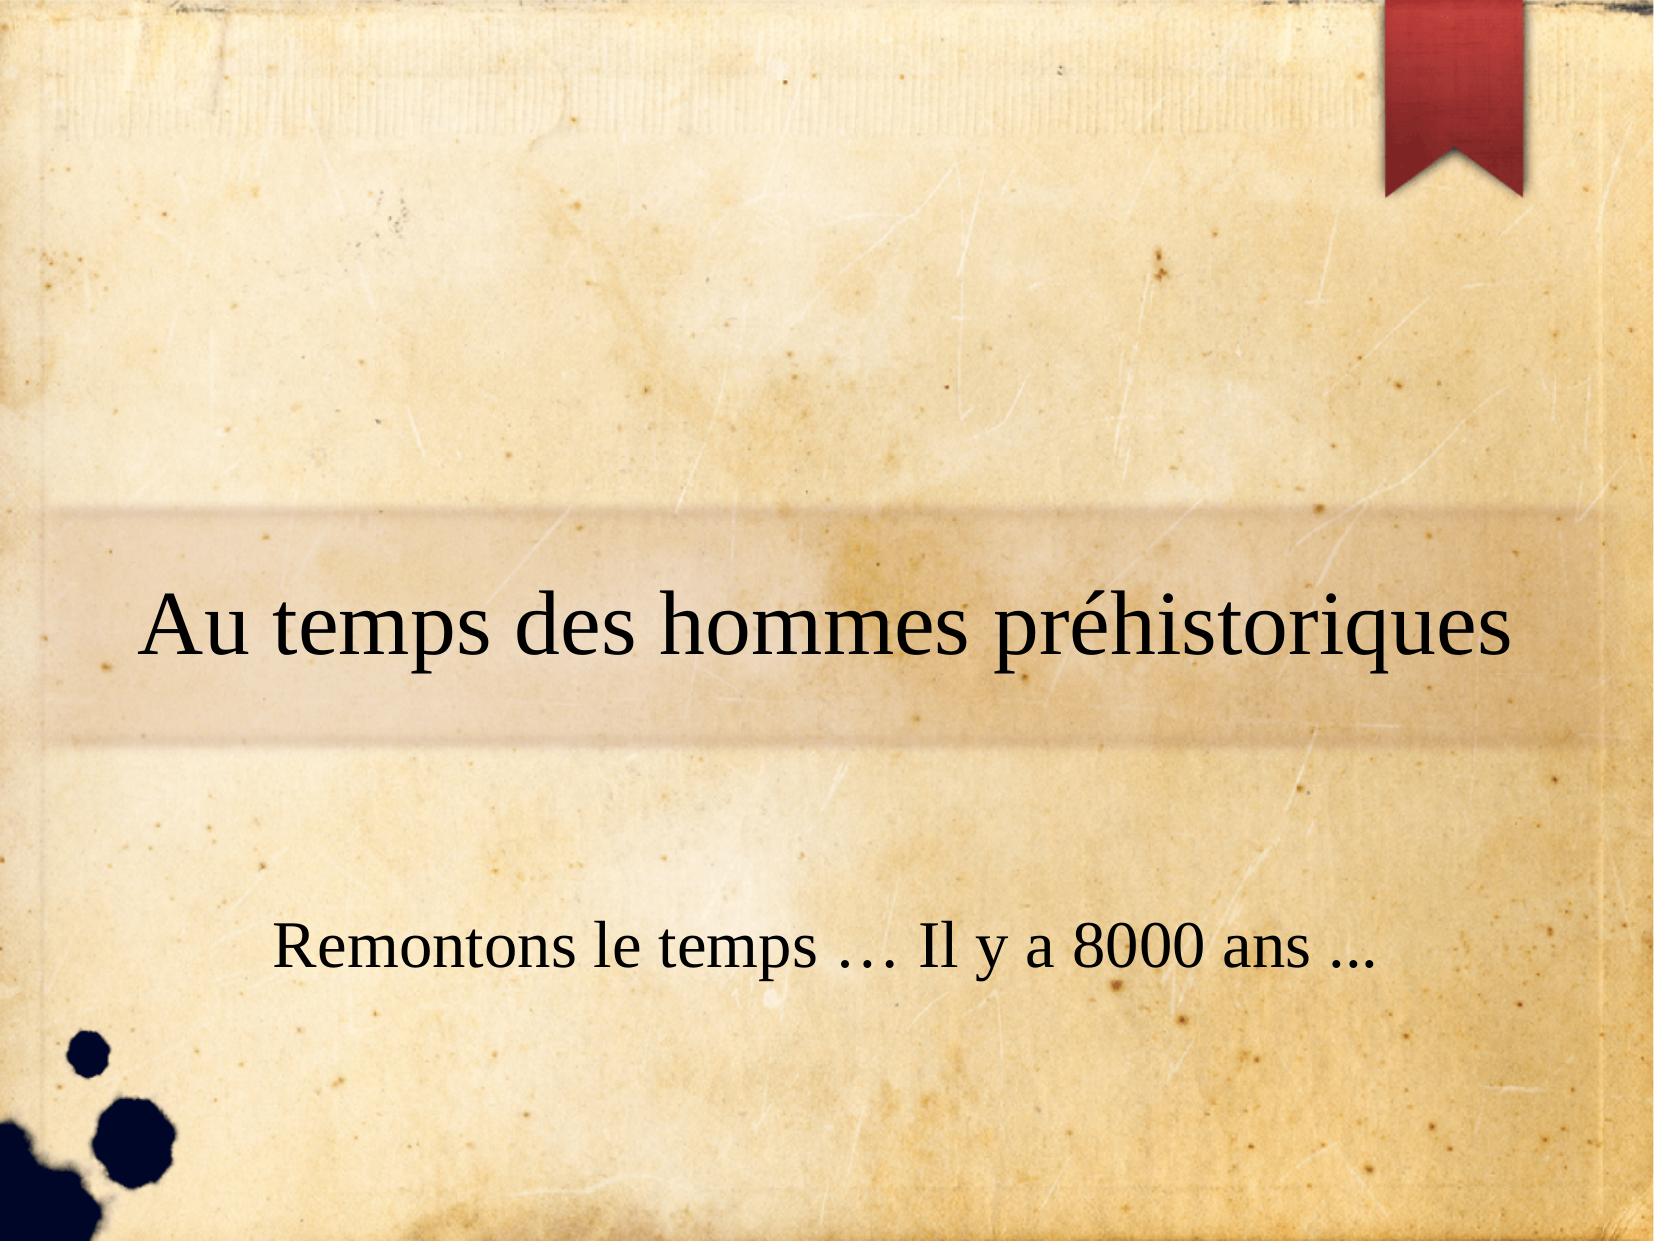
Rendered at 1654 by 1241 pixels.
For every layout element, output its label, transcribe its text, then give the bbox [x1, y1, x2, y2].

subtitle Remontons le temps … Il y a 8000 ans ... [82, 779, 1571, 1111]
title Au temps des hommes préhistoriques [82, 519, 1571, 727]
picture [0, 0, 1654, 1241]
